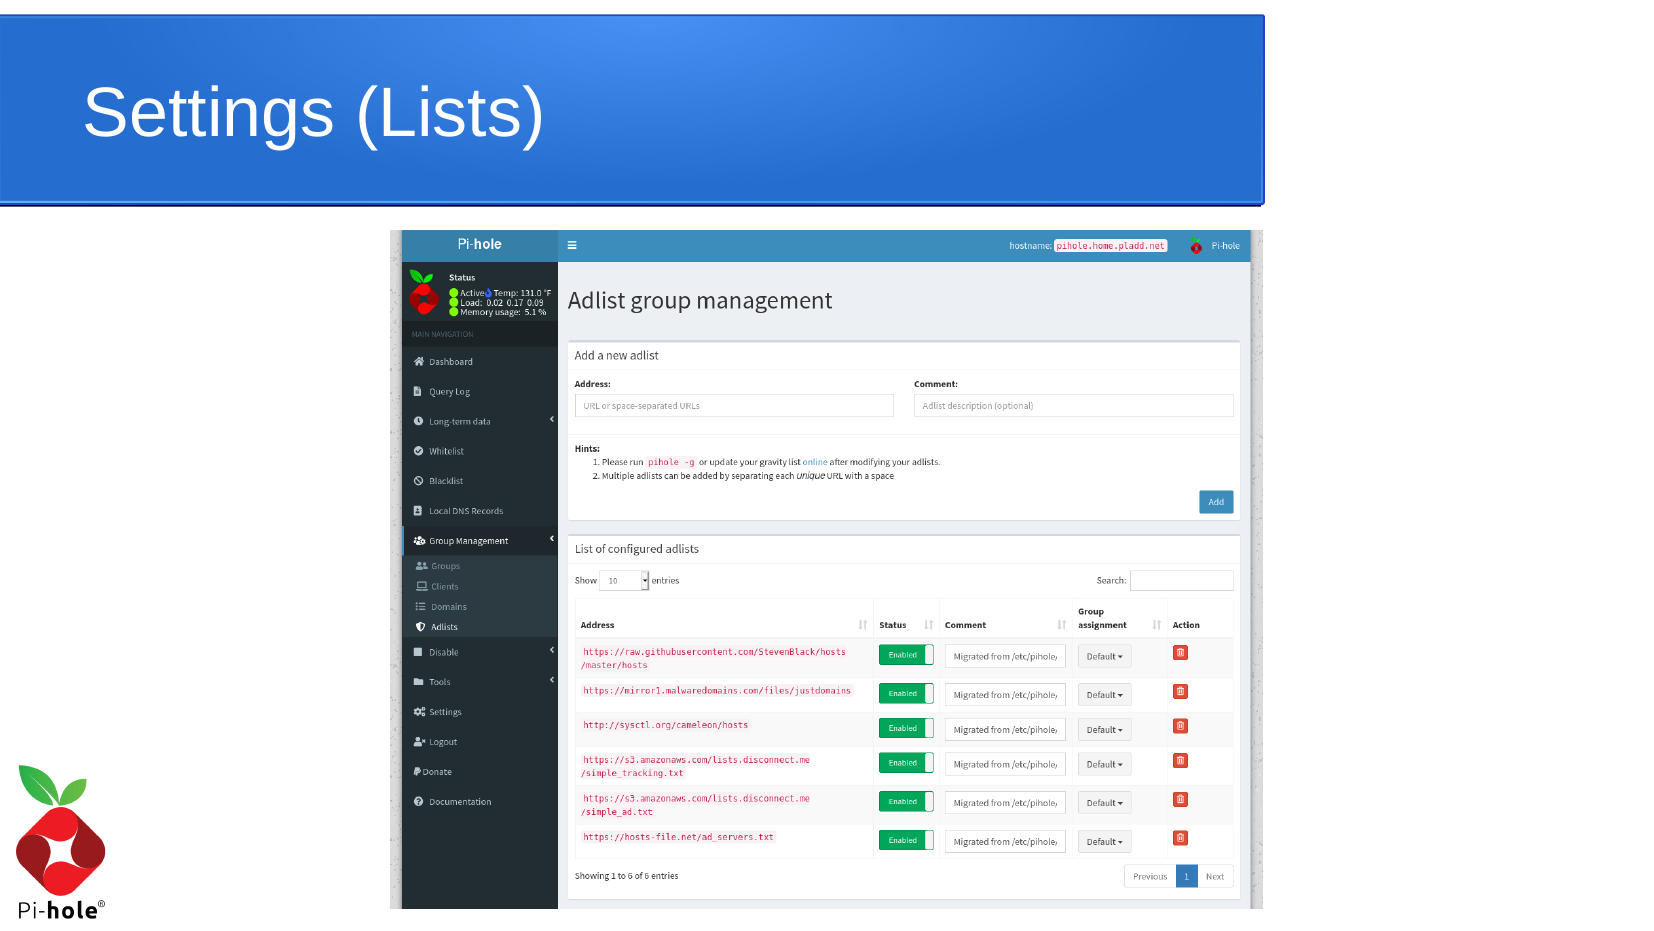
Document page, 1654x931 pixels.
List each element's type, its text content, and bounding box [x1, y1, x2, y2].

picture [15, 765, 106, 919]
title Settings (Lists) [82, 35, 1235, 189]
picture [390, 230, 1263, 909]
